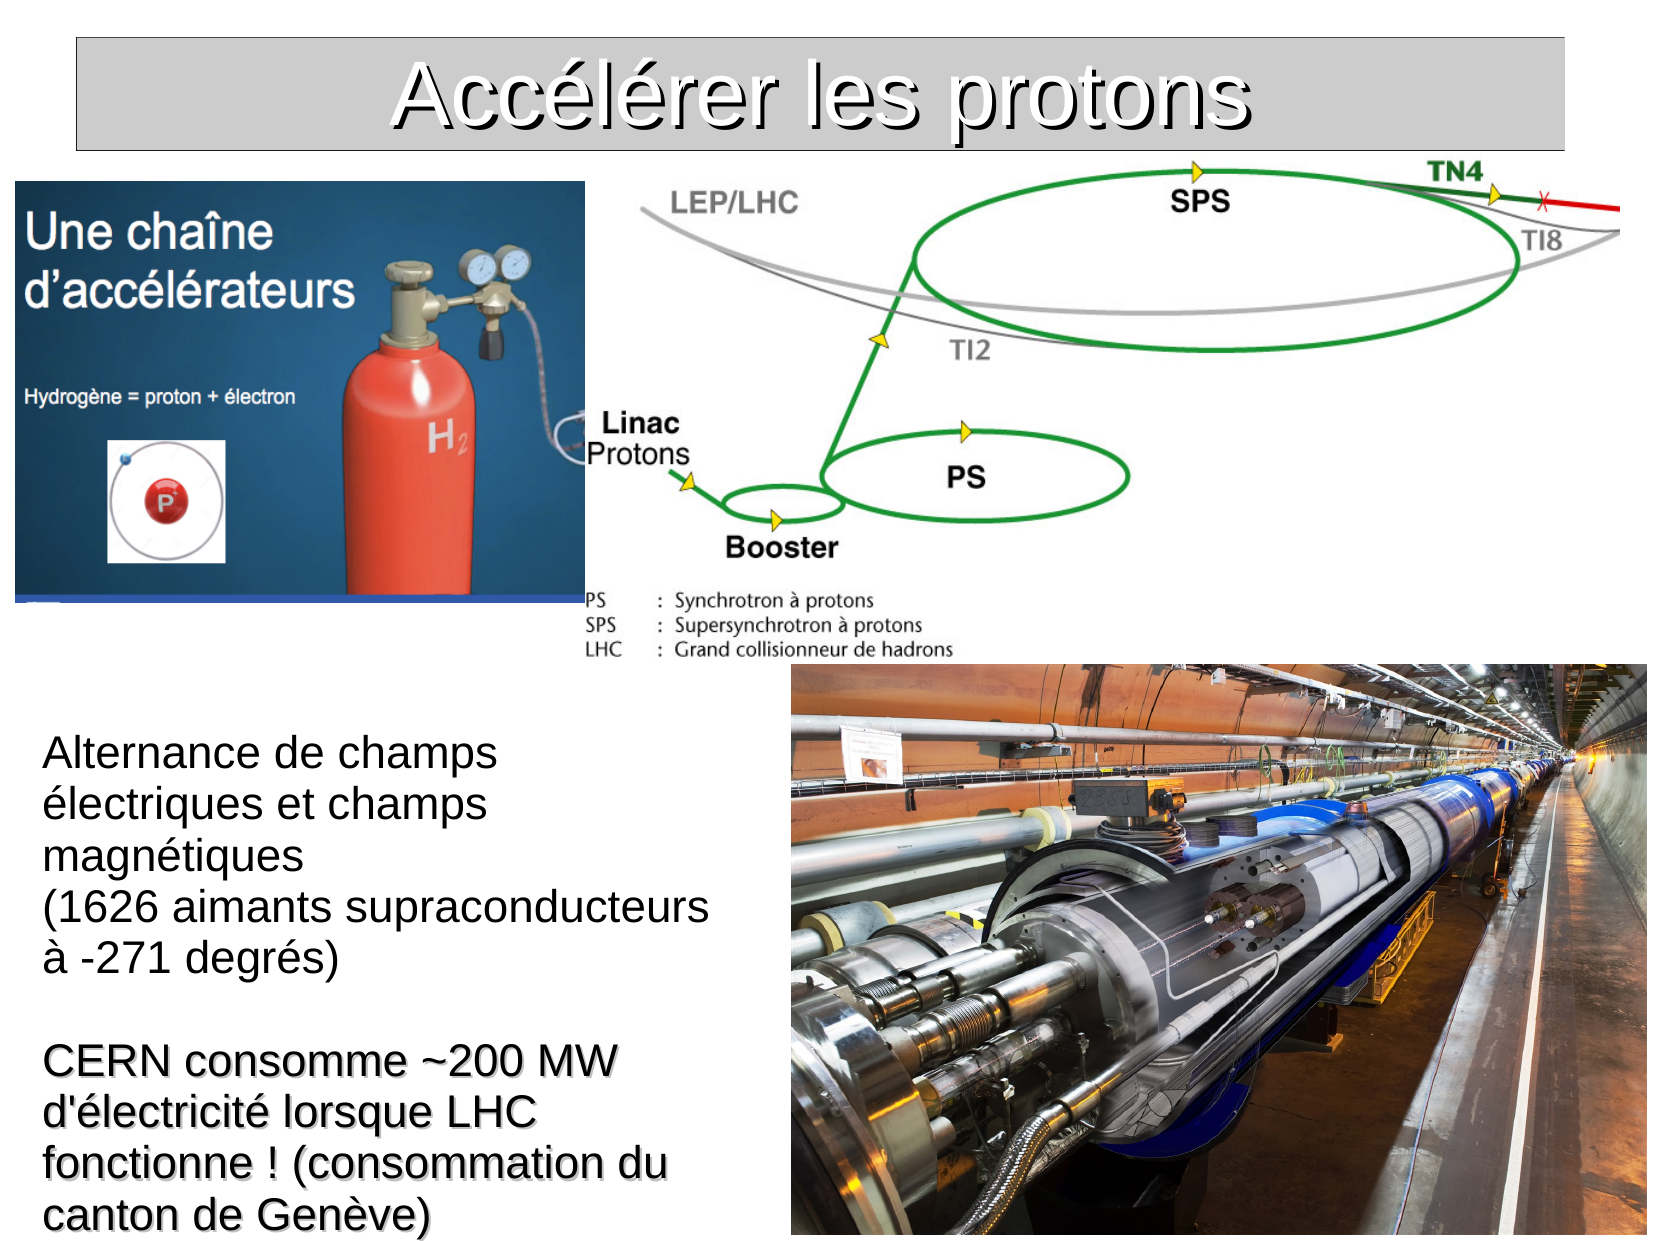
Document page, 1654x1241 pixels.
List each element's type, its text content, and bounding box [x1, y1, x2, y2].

picture [15, 153, 1647, 1235]
title Accélérer les protons [76, 37, 1565, 151]
text_box Alternance de champs électriques et champs magnétiques (1626 aimants supraconducteurs à -271 degrés) CERN consomme ~200 MW d'électricité lorsque LHC fonctionne ! (consommation du canton de Genève) [27, 719, 748, 1197]
